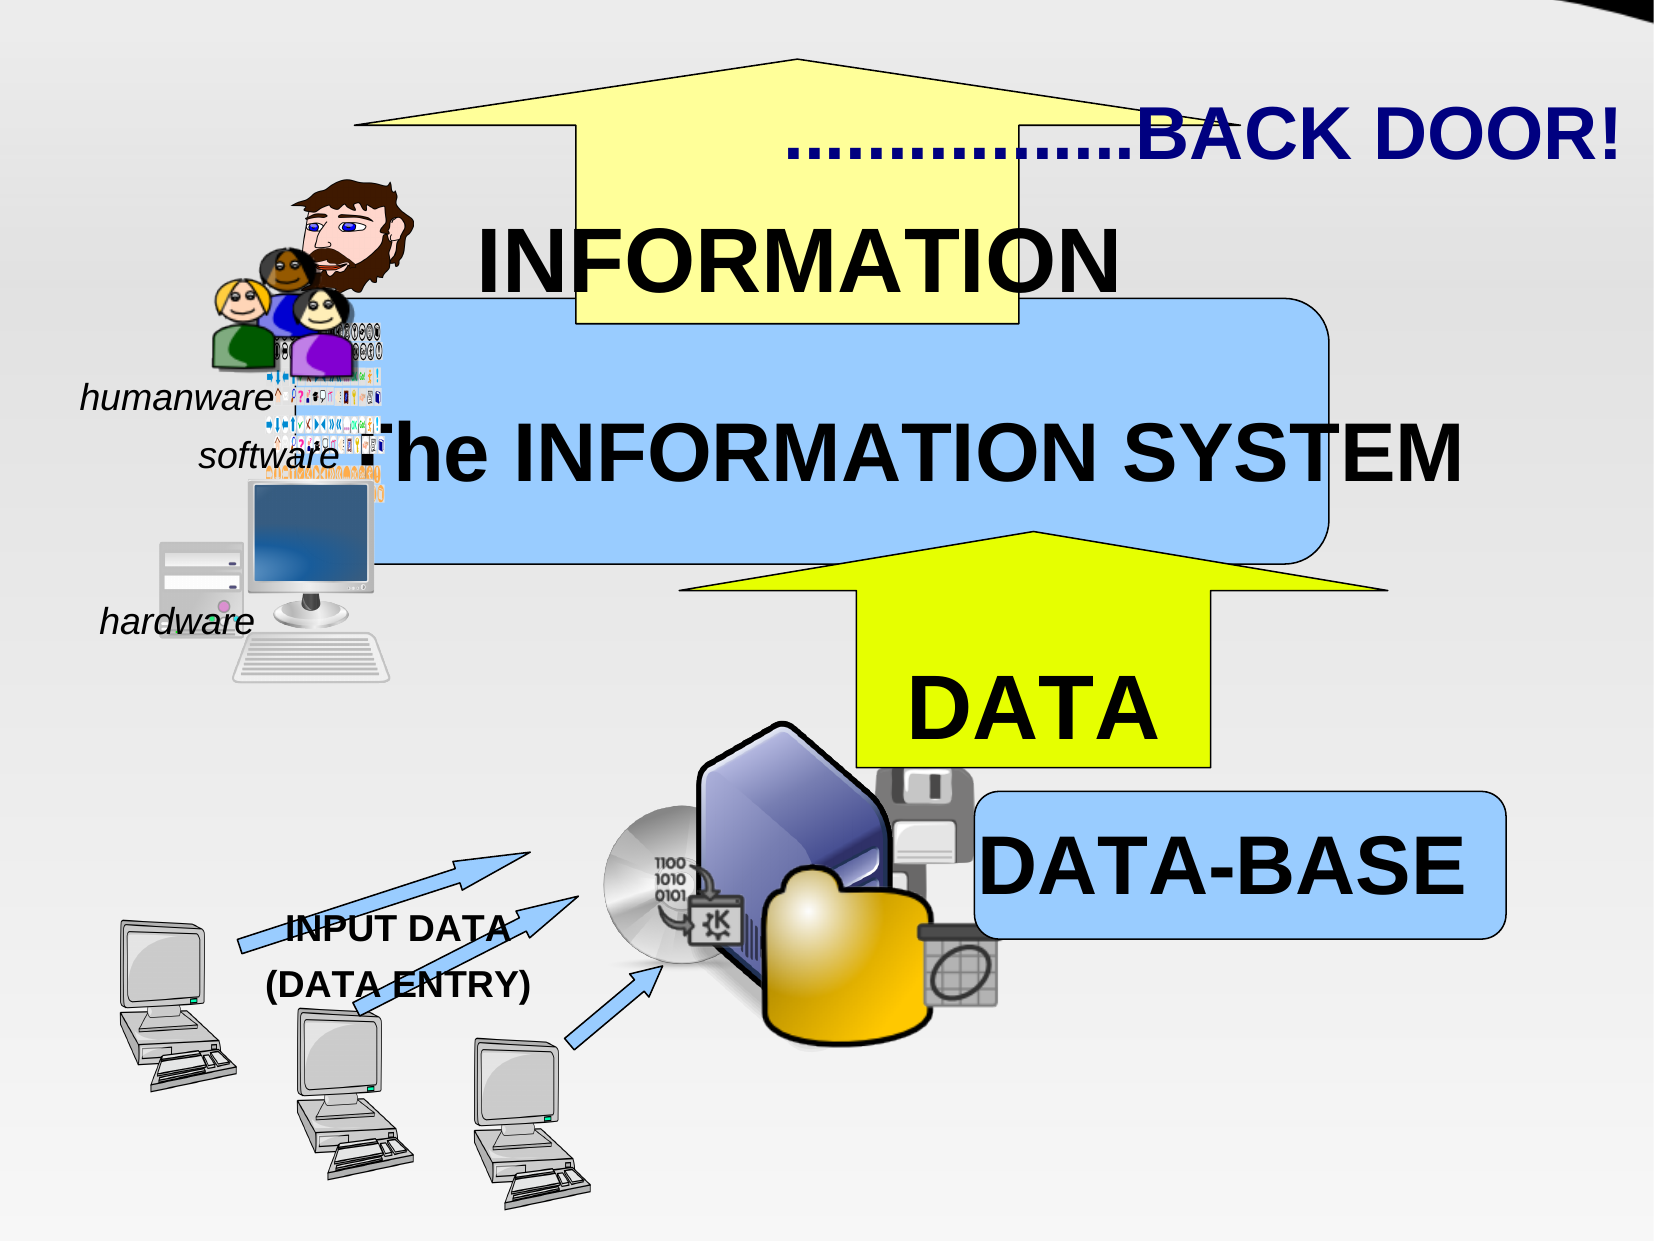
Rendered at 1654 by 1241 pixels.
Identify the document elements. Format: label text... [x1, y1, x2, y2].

text_box [364, 298, 1329, 383]
text_box DATA-BASE [915, 779, 1530, 908]
text_box [621, 965, 663, 1011]
title .................BACK DOOR! [549, 41, 1625, 207]
text_box [564, 1015, 616, 1050]
text_box humanware [0, 354, 355, 413]
text_box DATA [879, 614, 1188, 768]
picture [0, 0, 1654, 1241]
text_box [473, 502, 1388, 768]
text_box [404, 852, 531, 885]
text_box INFORMATION [437, 166, 1164, 321]
text_box software [0, 413, 355, 484]
text_box [974, 908, 1507, 940]
text_box [354, 96, 549, 126]
list The INFORMATION SYSTEM [385, 383, 1565, 502]
text_box INPUT DATA (DATA ENTRY)‏ [177, 885, 621, 1015]
text_box hardware [0, 579, 355, 650]
